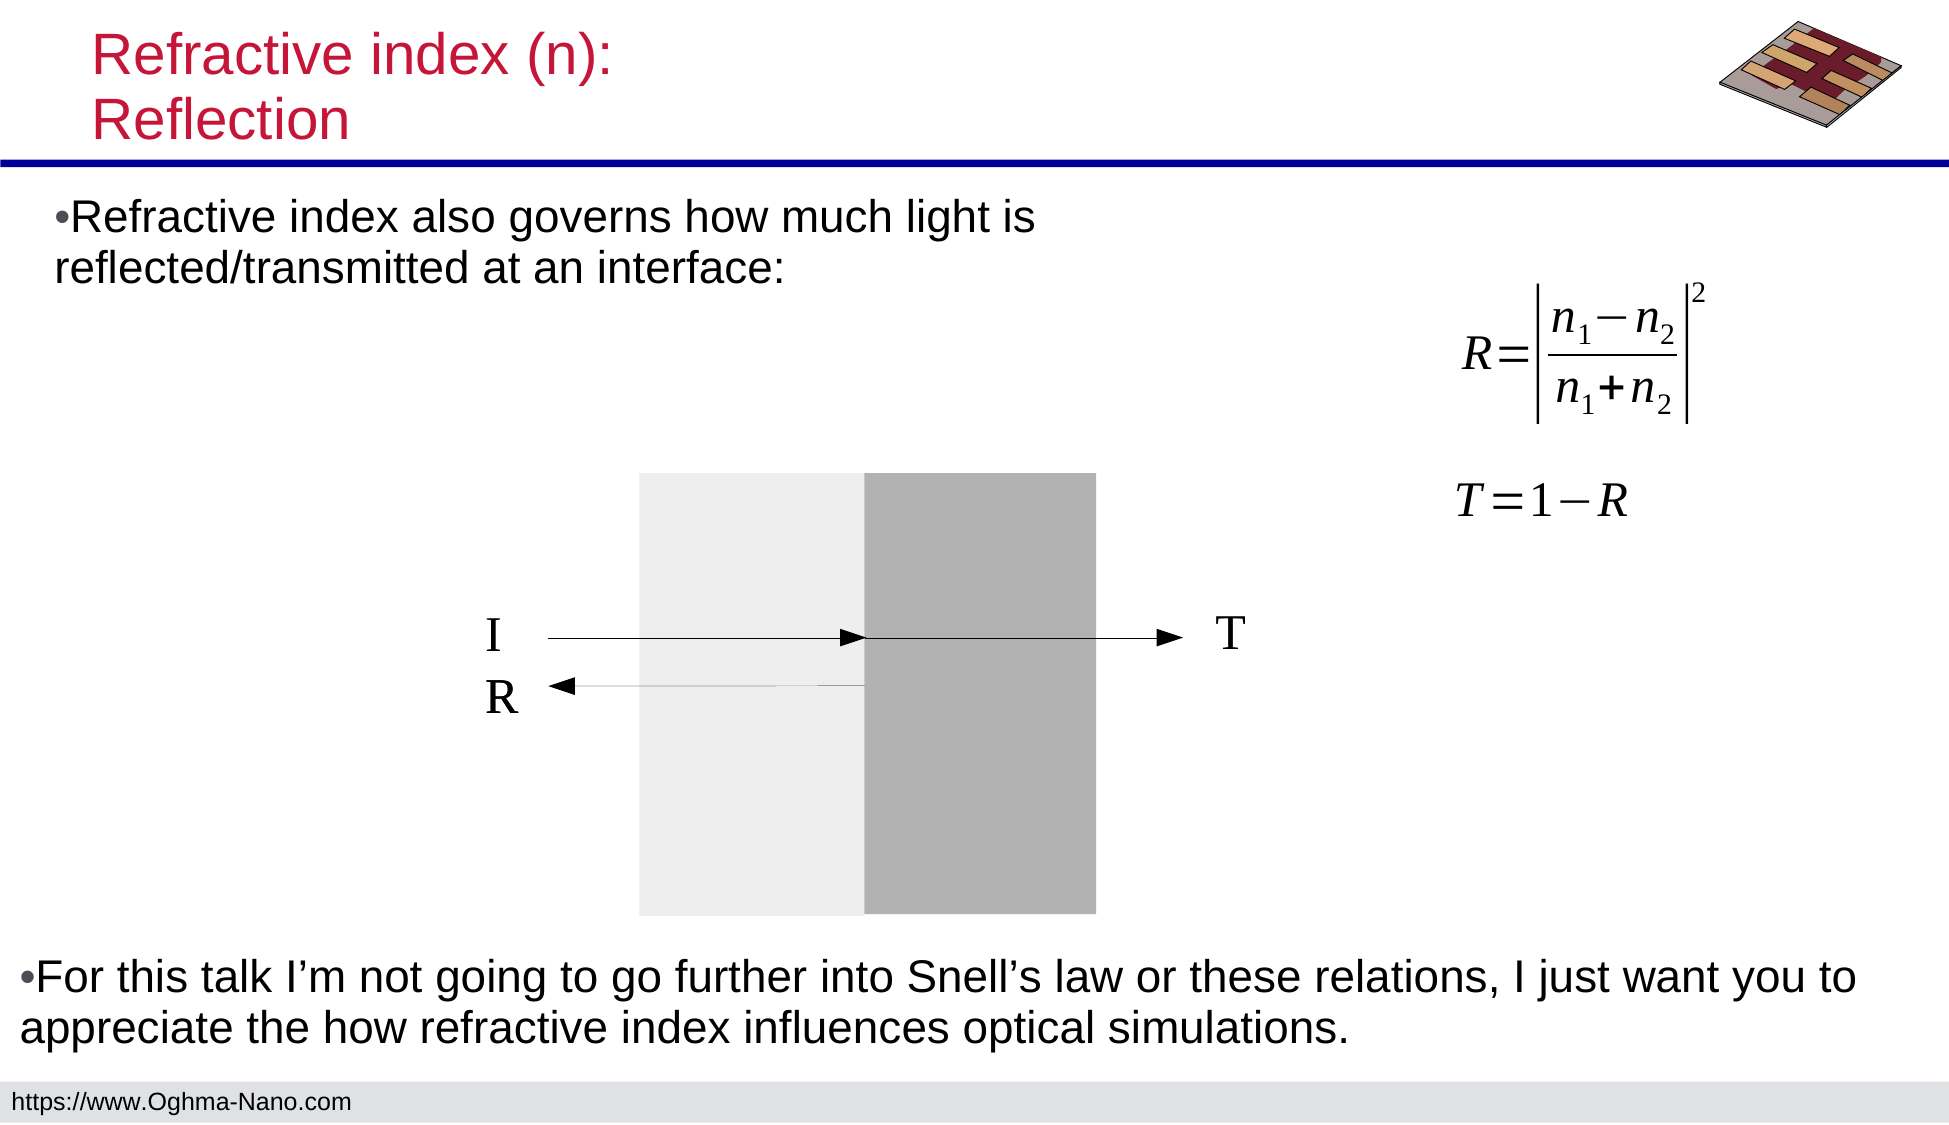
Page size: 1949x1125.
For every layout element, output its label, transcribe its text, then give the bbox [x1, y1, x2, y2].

text_box T [1200, 592, 1261, 667]
text_box [639, 639, 1097, 917]
list Refractive index also governs how much light is reflected/transmitted at an interface: [54, 191, 1226, 329]
text_box I [470, 593, 517, 669]
chart [1447, 473, 1707, 625]
text_box [639, 473, 1097, 638]
title Refractive index (n): Reflection [76, 14, 1685, 160]
list For this talk I’m not going to go further into Snell’s law or these relations, I just want you to appreciate the how refractive index influences optical simulations. [19, 951, 1907, 1088]
text_box R [470, 656, 534, 732]
chart [1452, 275, 1712, 428]
